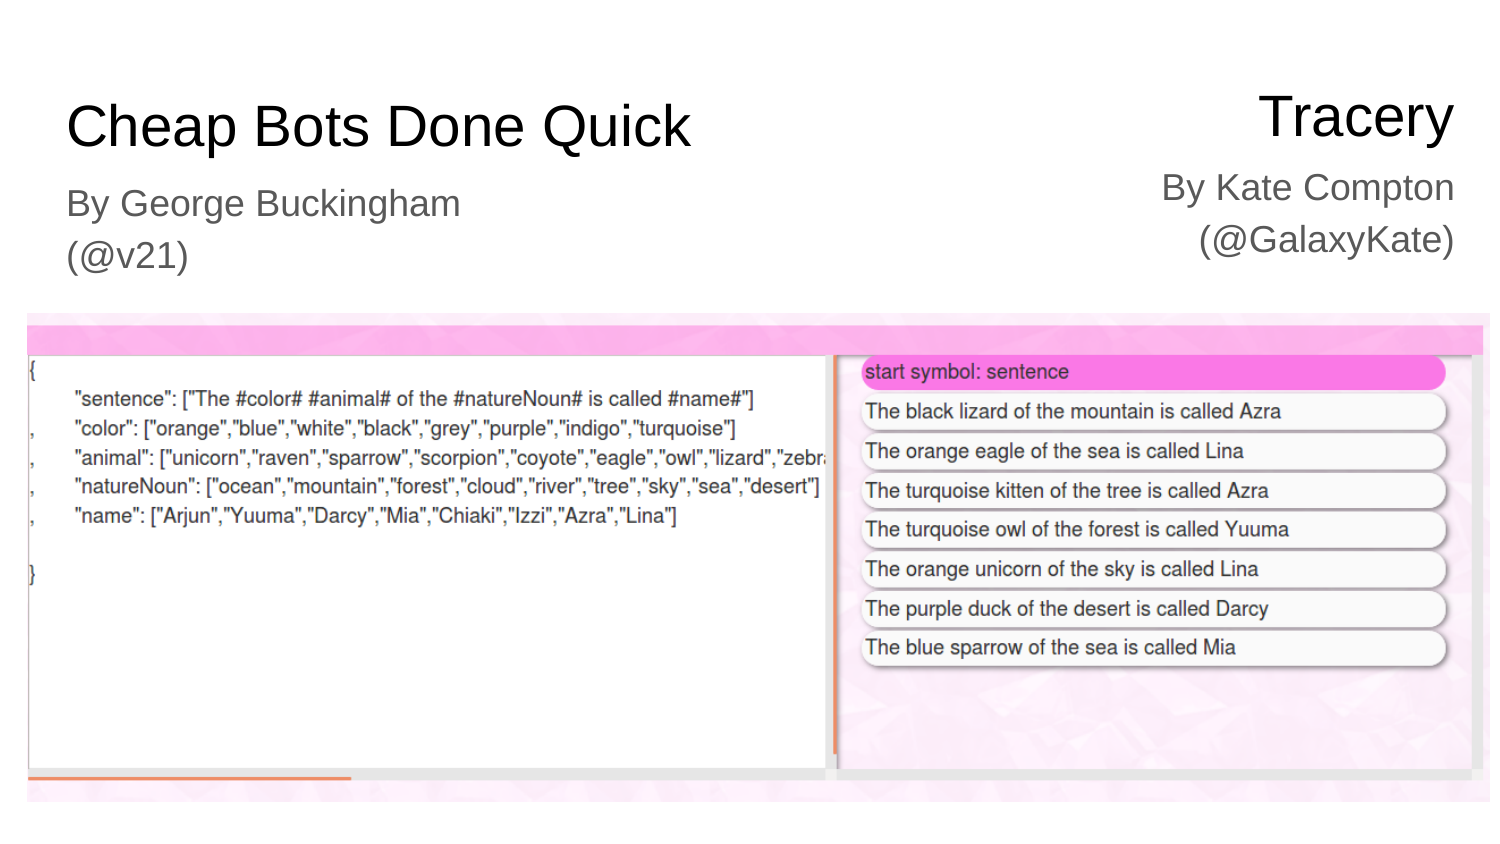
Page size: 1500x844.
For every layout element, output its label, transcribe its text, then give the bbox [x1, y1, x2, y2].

title Cheap Bots Done Quick [51, 72, 711, 167]
picture [27, 313, 1490, 802]
title Tracery [810, 63, 1470, 158]
list By Kate Compton (@GalaxyKate) [1029, 141, 1470, 281]
list By George Buckingham (@v21) [51, 157, 492, 313]
